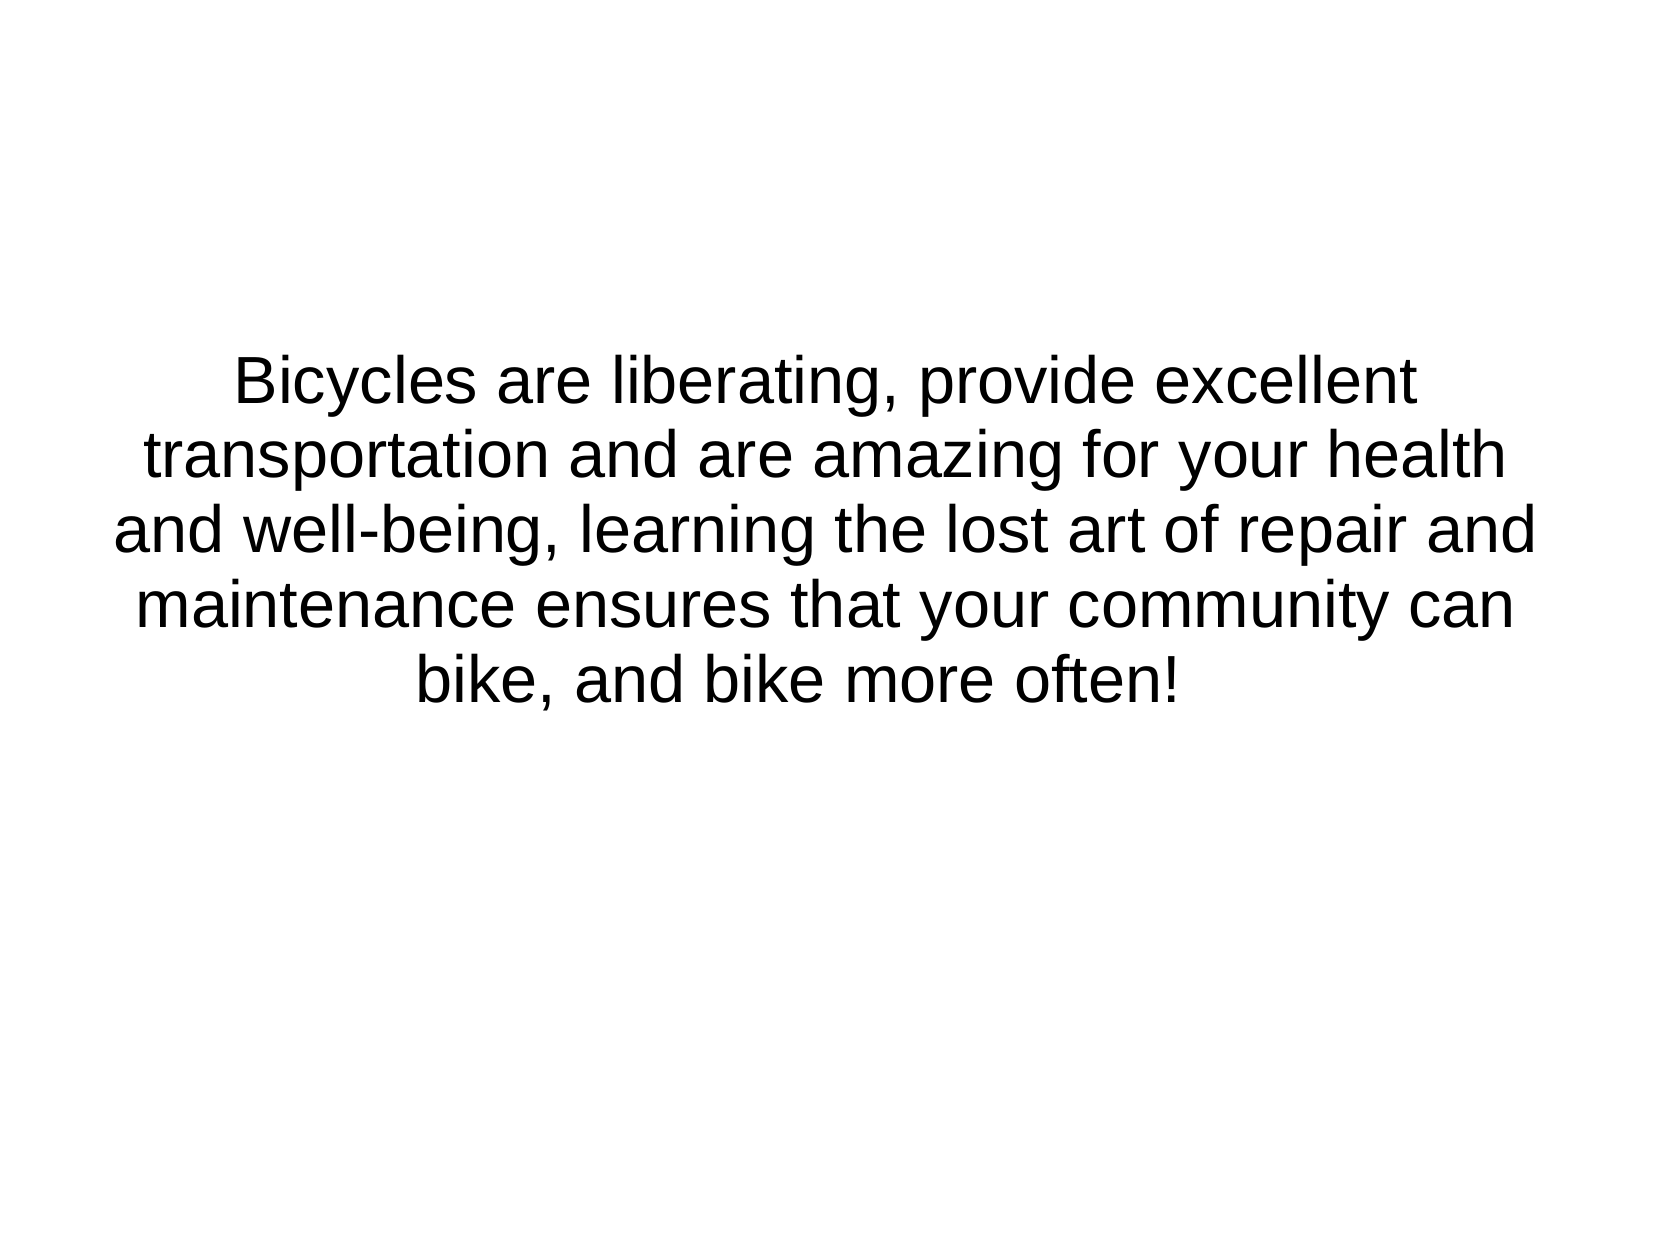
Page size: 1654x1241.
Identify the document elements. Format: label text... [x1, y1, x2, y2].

subtitle Bicycles are liberating, provide excellent transportation and are amazing for your health and well-being, learning the lost art of repair and maintenance ensures that your community can bike, and bike more often! [82, 49, 1571, 1010]
